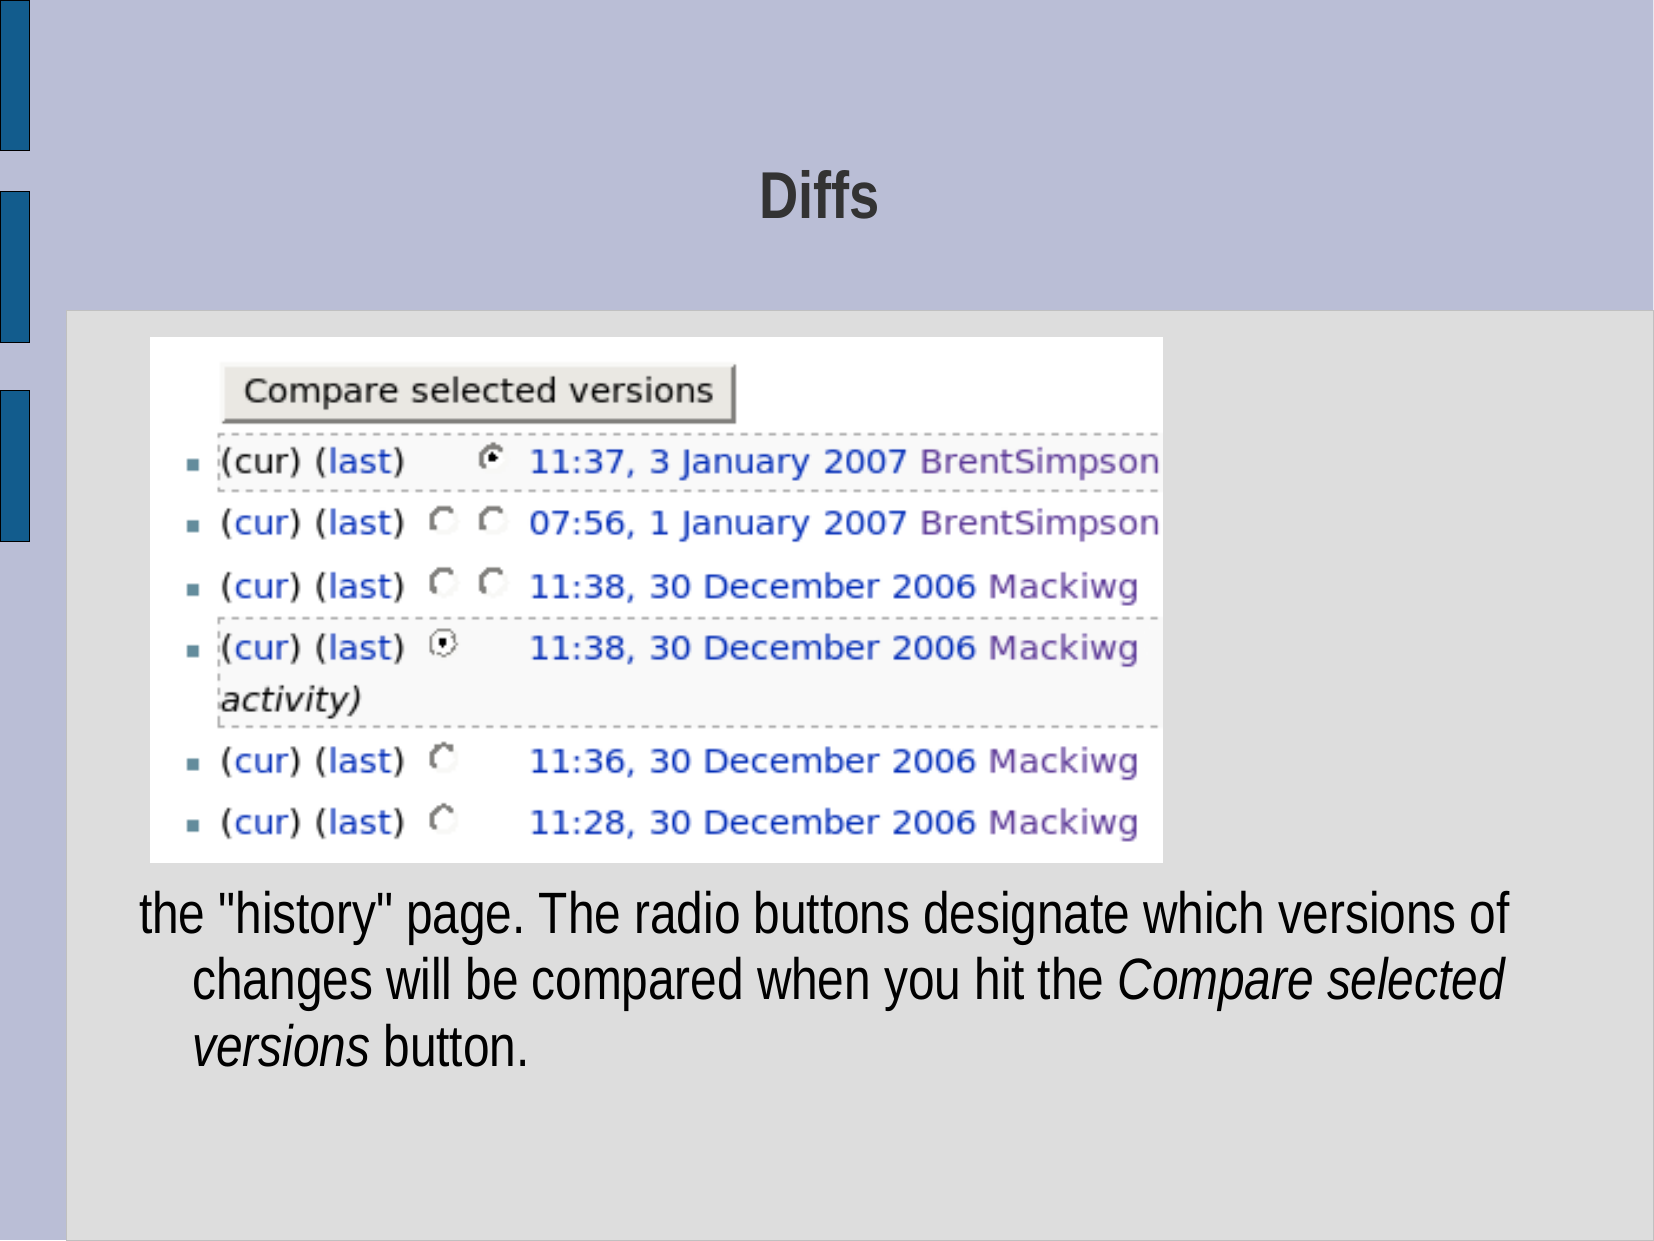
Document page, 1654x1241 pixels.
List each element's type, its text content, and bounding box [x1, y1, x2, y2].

title Diffs [121, 91, 1534, 299]
picture [150, 337, 1163, 863]
list the "history" page. The radio buttons designate which versions of changes will be compared when you hit the Compare selected versions button. [121, 344, 1534, 1127]
